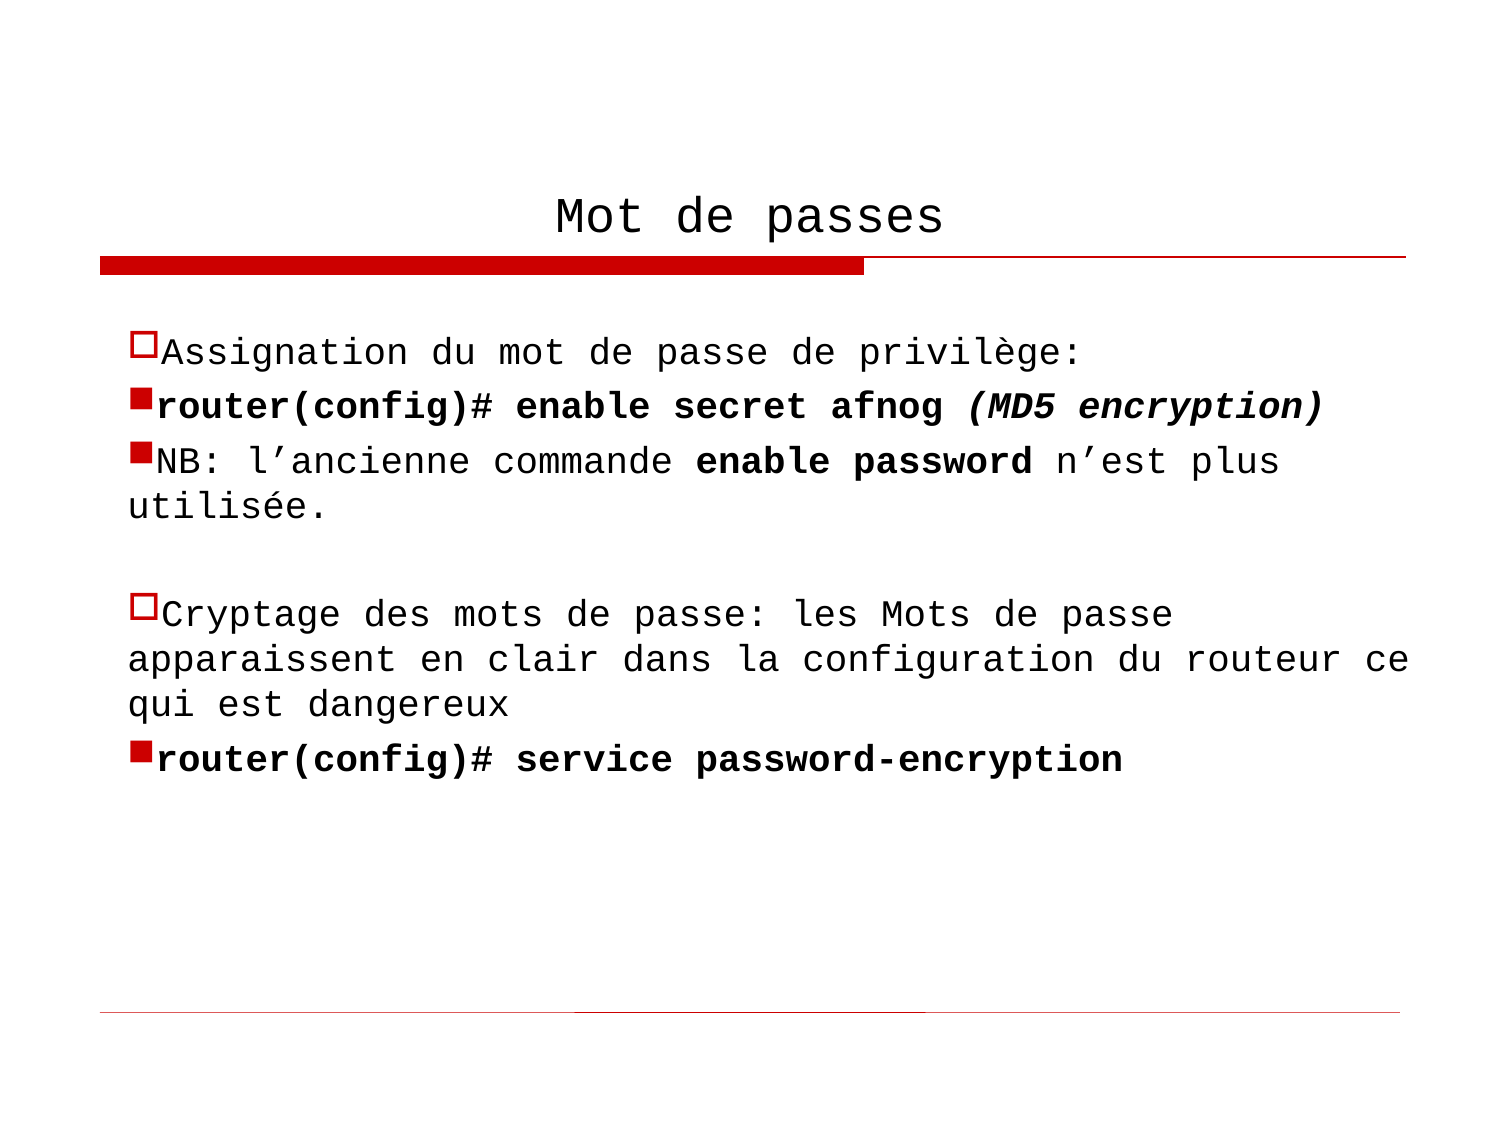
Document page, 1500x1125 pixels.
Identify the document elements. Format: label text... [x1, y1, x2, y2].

list Assignation du mot de passe de privilège: router(config)# enable secret afnog (MD5 encryption) NB: l’ancienne commande enable password n’est plus utilisée. Cryptage des mots de passe: les Mots de passe apparaissent en clair dans la configuration du routeur ce qui est dangereux router(config)# service password-encryption [112, 262, 1459, 1006]
title Mot de passes [94, 50, 1407, 250]
